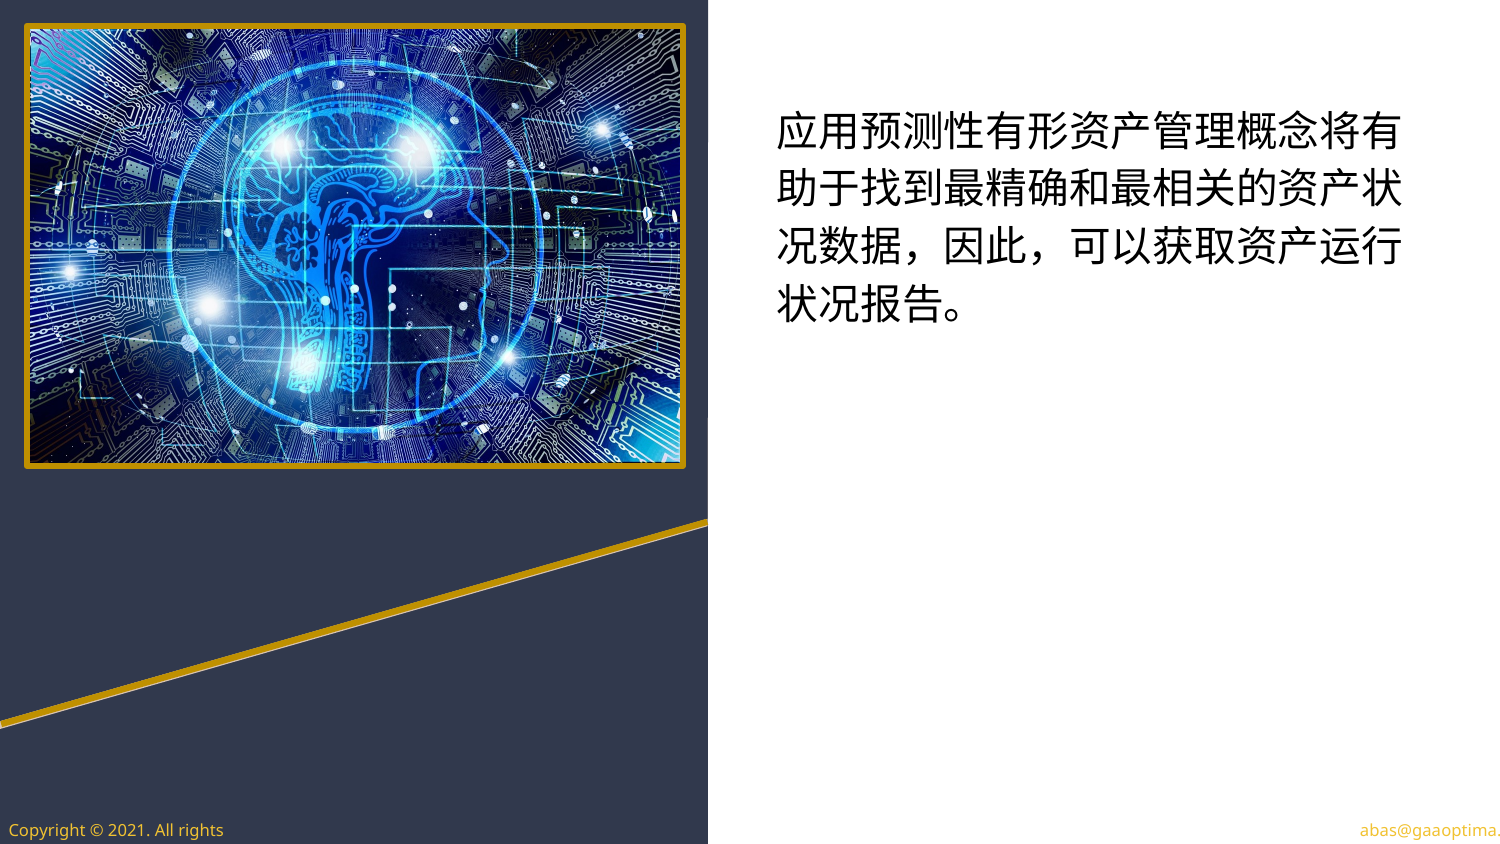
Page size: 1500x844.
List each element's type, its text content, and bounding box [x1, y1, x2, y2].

picture [627, 450, 637, 457]
picture [29, 29, 680, 463]
list 应用预测性有形资产管理概念将有助于找到最精确和最相关的资产状况数据，因此，可以获取资产运行状况报告。 [761, 82, 1446, 755]
text_box abas@gaaoptima.com [1344, 800, 1500, 844]
text_box Copyright © 2021. All rights reserved. [0, 800, 290, 844]
